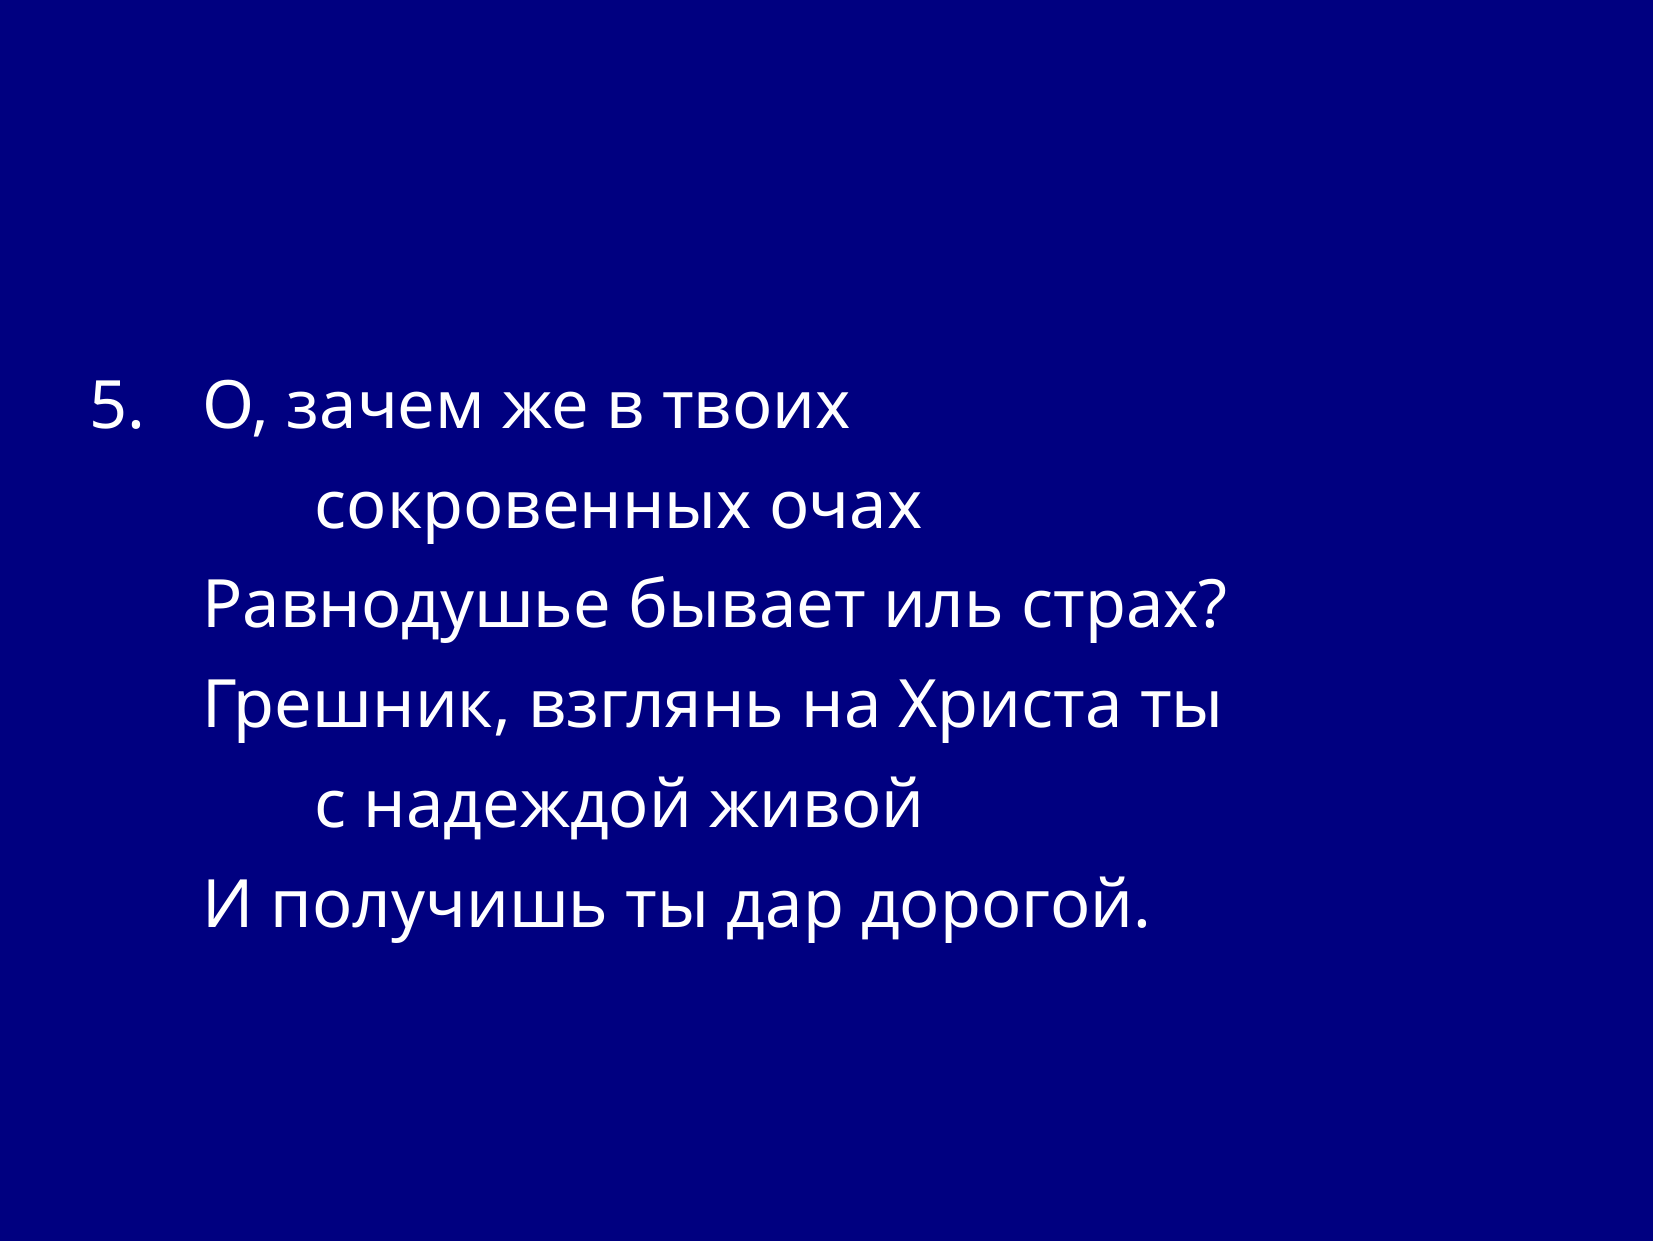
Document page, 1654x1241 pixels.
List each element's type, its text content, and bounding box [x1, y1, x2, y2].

text_box 5. О, зачем же в твоих сокровенных очах Равнодушье бывает иль страх? Грешник, взглянь на Христа ты с надеждой живой И получишь ты дар дорогой. [75, 150, 1576, 1163]
